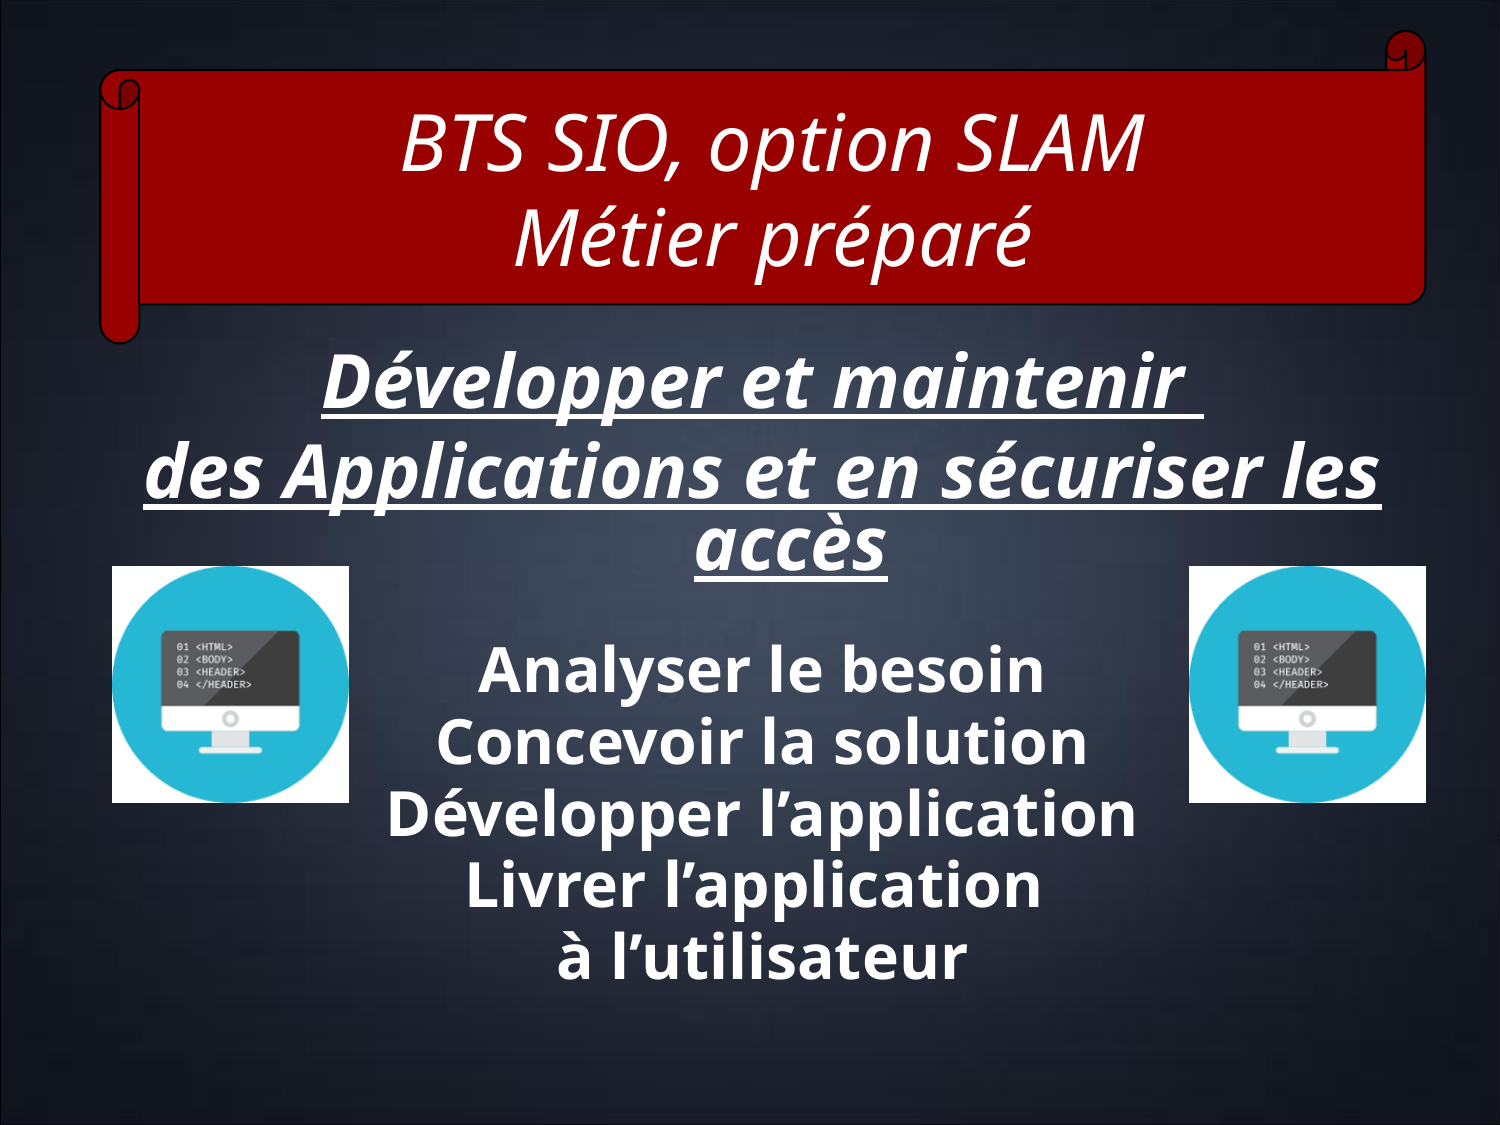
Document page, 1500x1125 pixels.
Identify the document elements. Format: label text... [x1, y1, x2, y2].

text_box BTS SIO, option SLAM Métier préparé [100, 53, 1426, 344]
picture [0, 0, 1500, 1125]
list Développer et maintenir des Applications et en sécuriser les accès Analyser le besoin Concevoir la solution Développer l’application Livrer l’application à l’utilisateur [59, 343, 1466, 973]
